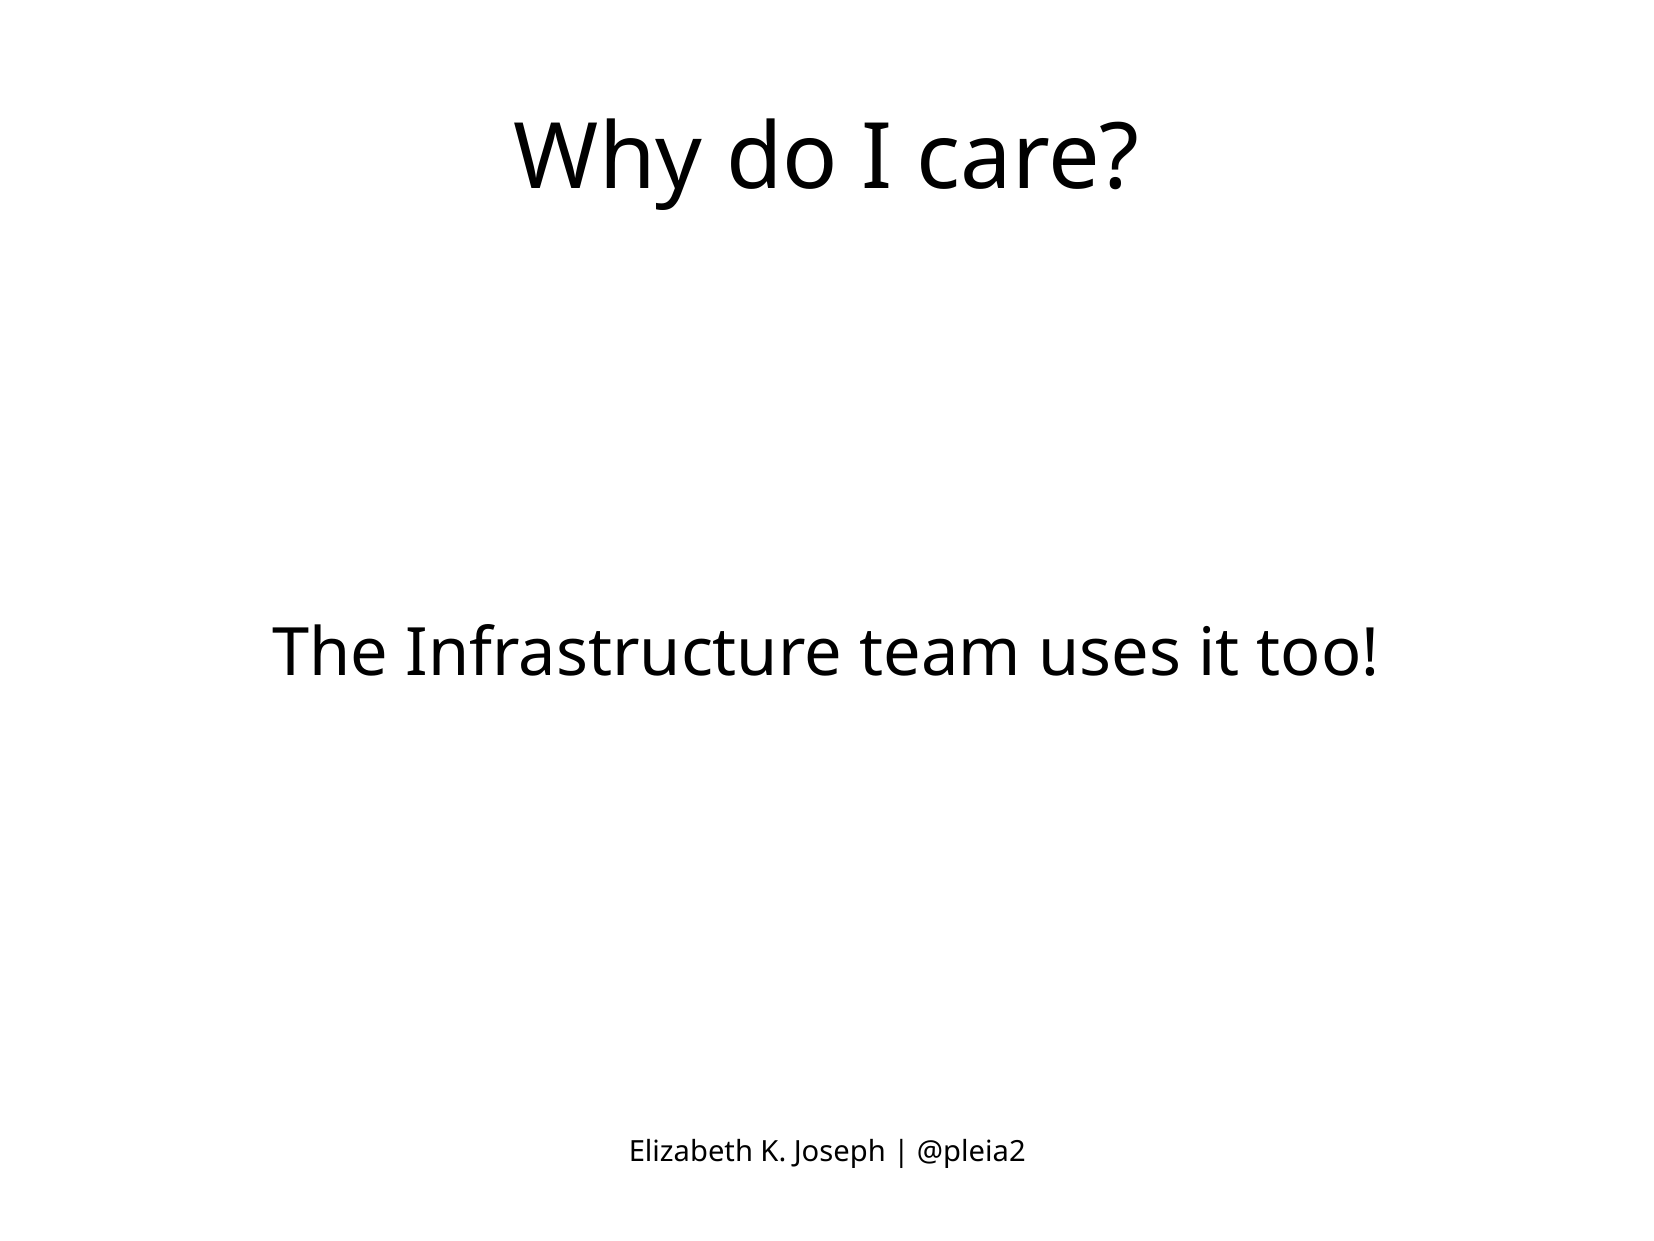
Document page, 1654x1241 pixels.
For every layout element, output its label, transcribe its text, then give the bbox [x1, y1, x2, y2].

subtitle The Infrastructure team uses it too! [82, 290, 1571, 1010]
title Why do I care? [82, 49, 1571, 257]
